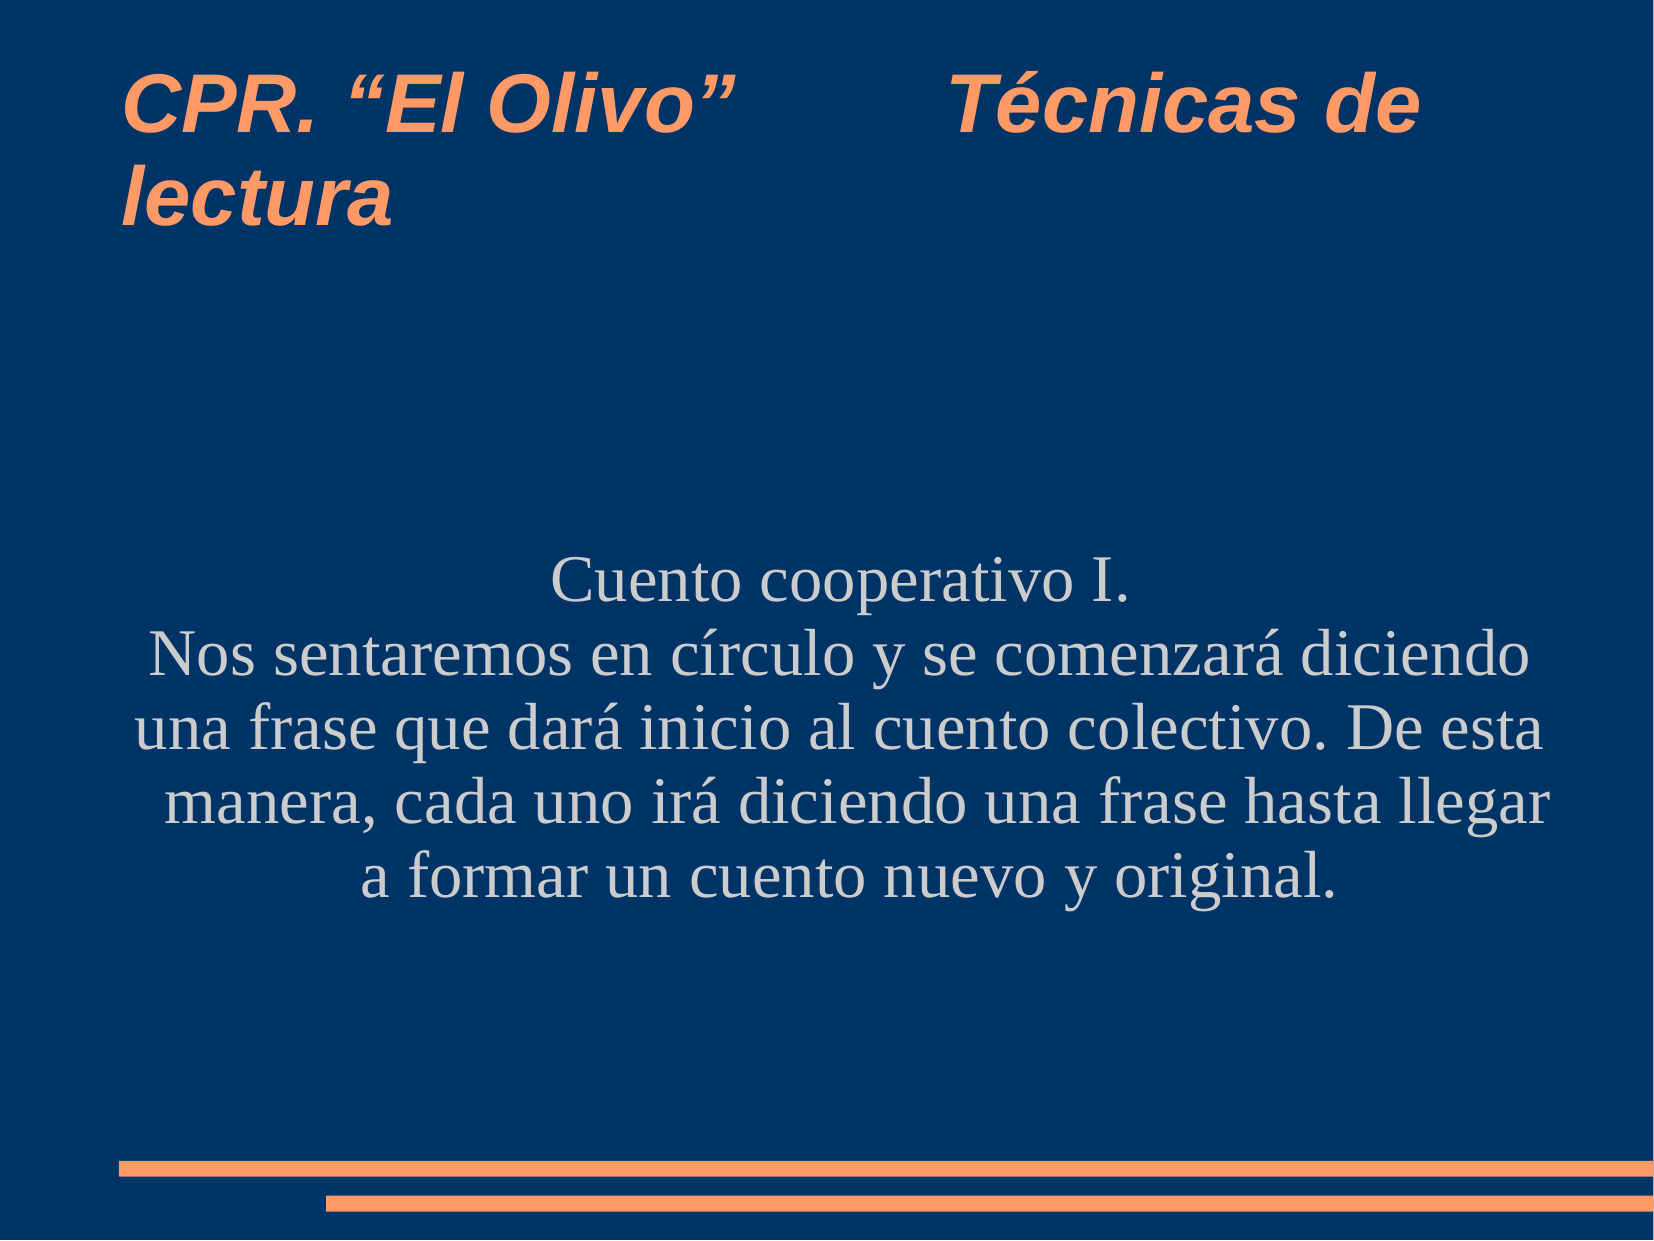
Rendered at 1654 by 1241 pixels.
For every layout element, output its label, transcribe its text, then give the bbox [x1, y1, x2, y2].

subtitle Cuento cooperativo I. Nos sentaremos en círculo y se comenzará diciendo una frase que dará inicio al cuento colectivo. De esta manera, cada uno irá diciendo una frase hasta llegar a formar un cuento nuevo y original. [121, 322, 1561, 1132]
title CPR. “El Olivo” Técnicas de lectura [121, 46, 1534, 254]
